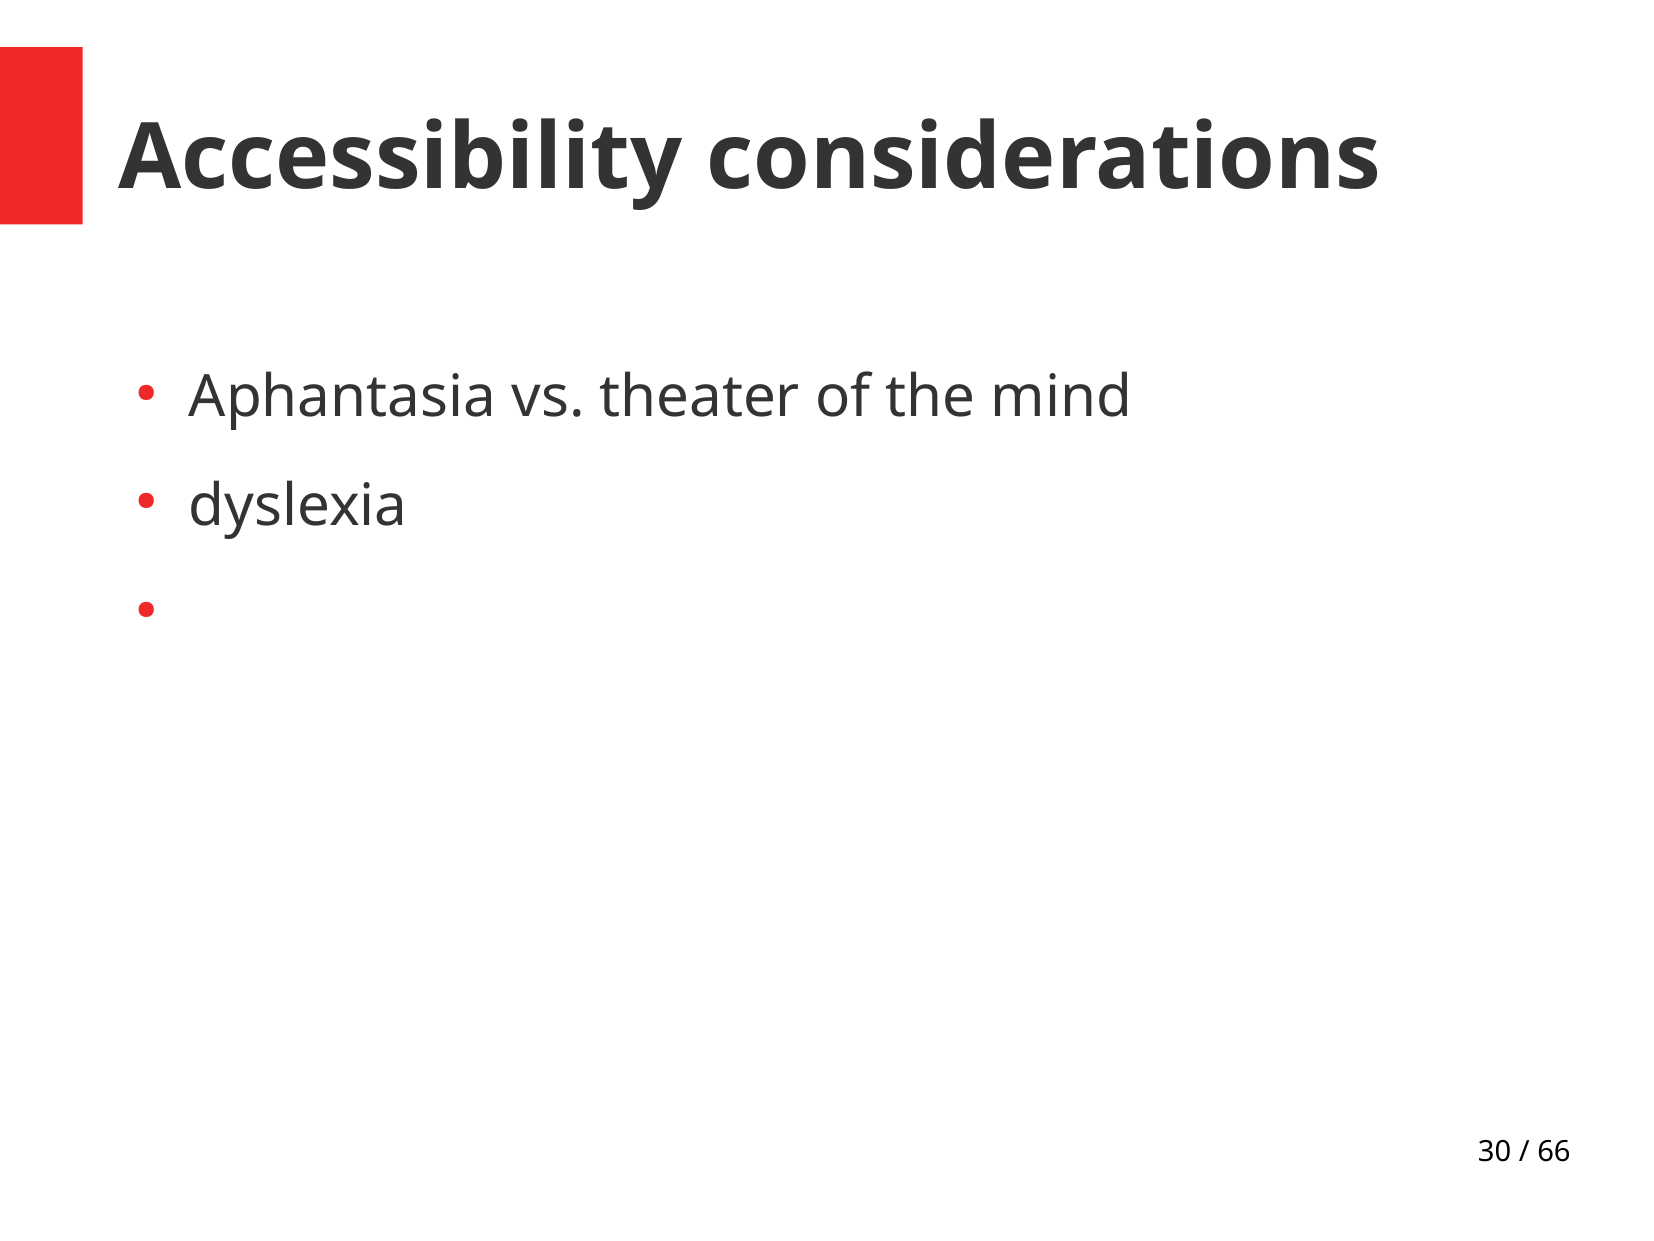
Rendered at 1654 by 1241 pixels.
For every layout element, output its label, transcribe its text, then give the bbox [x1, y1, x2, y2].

list Aphantasia vs. theater of the mind dyslexia [118, 354, 1536, 1074]
title Accessibility considerations [118, 49, 1571, 257]
